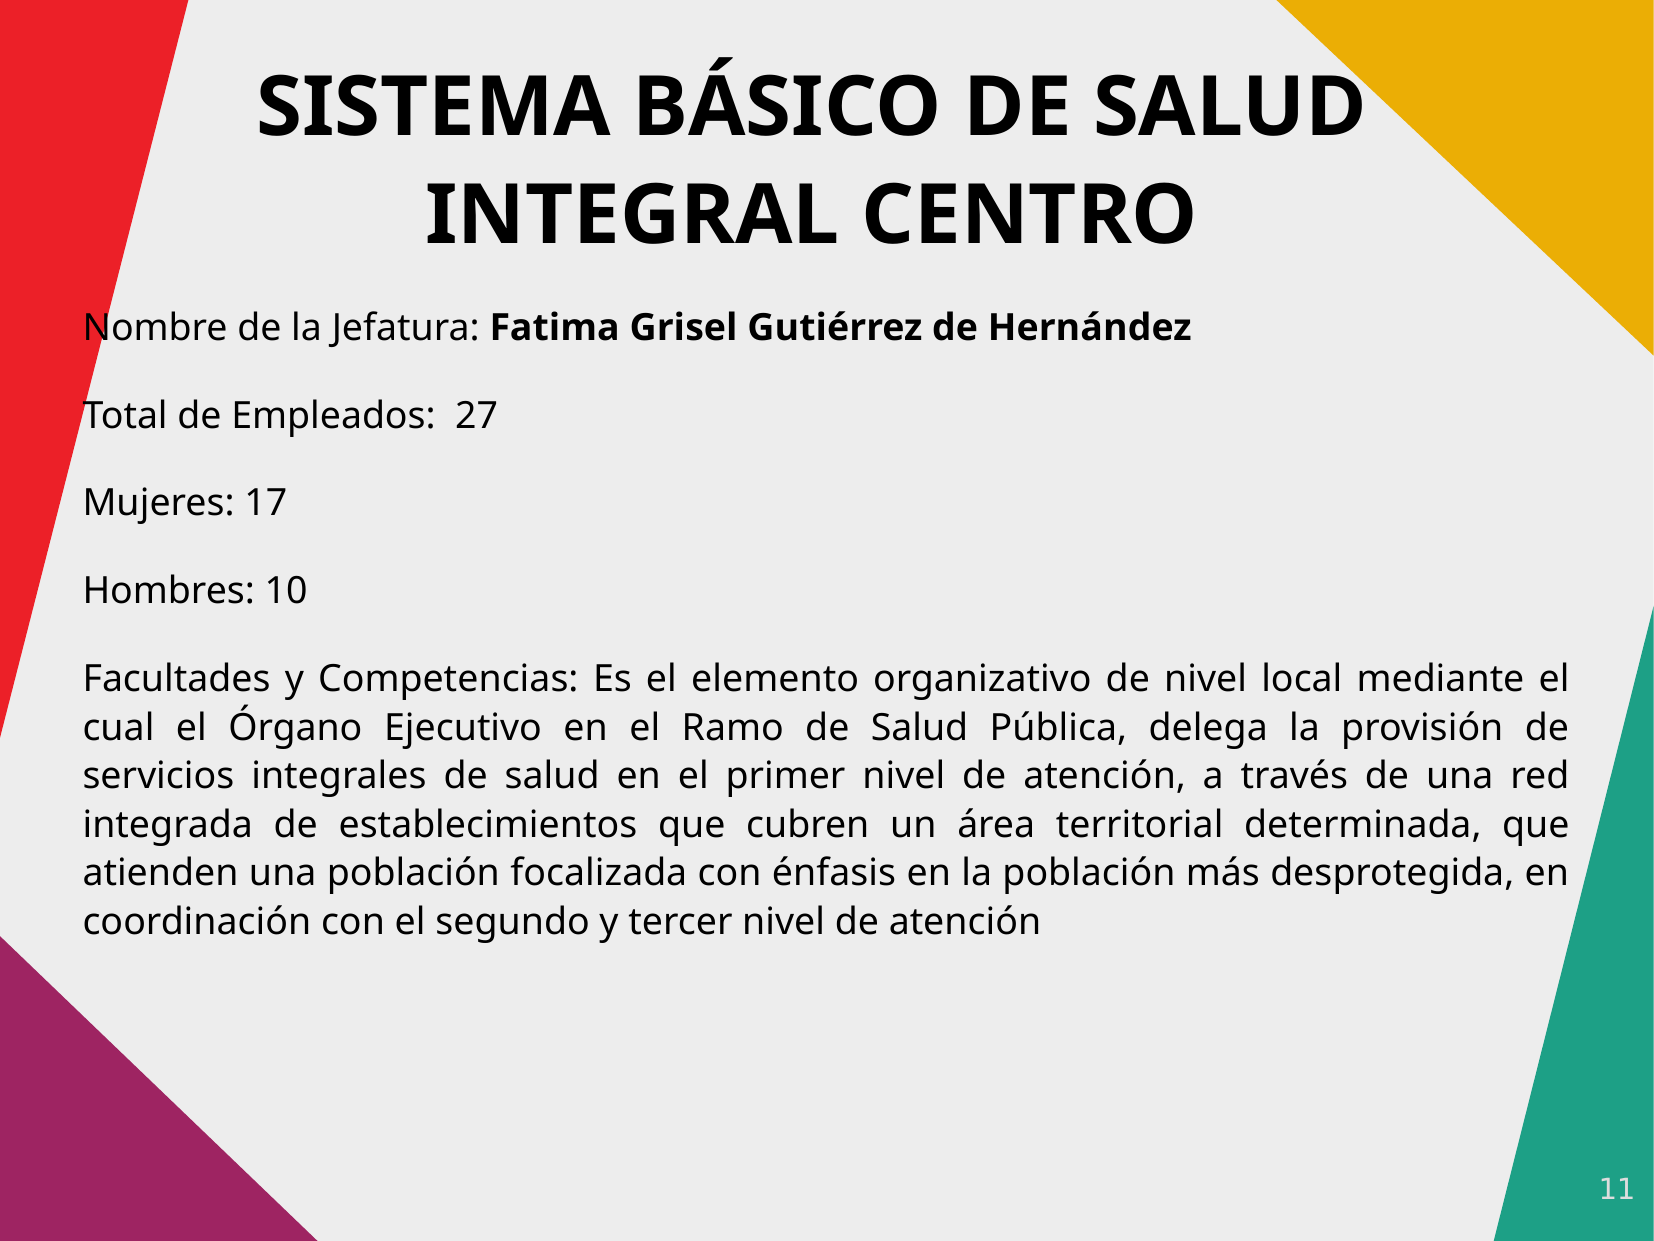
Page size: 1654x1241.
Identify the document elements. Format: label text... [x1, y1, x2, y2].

text_box Nombre de la Jefatura: Fatima Grisel Gutiérrez de Hernández Total de Empleados: 27 Mujeres: 17 Hombres: 10 Facultades y Competencias: Es el elemento organizativo de nivel local mediante el cual el Órgano Ejecutivo en el Ramo de Salud Pública, delega la provisión de servicios integrales de salud en el primer nivel de atención, a través de una red integrada de establecimientos que cubren un área territorial determinada, que atienden una población focalizada con énfasis en la población más desprotegida, en coordinación con el segundo y tercer nivel de atención [82, 299, 1571, 1019]
title SISTEMA BÁSICO DE SALUD INTEGRAL CENTRO [147, 44, 1477, 260]
